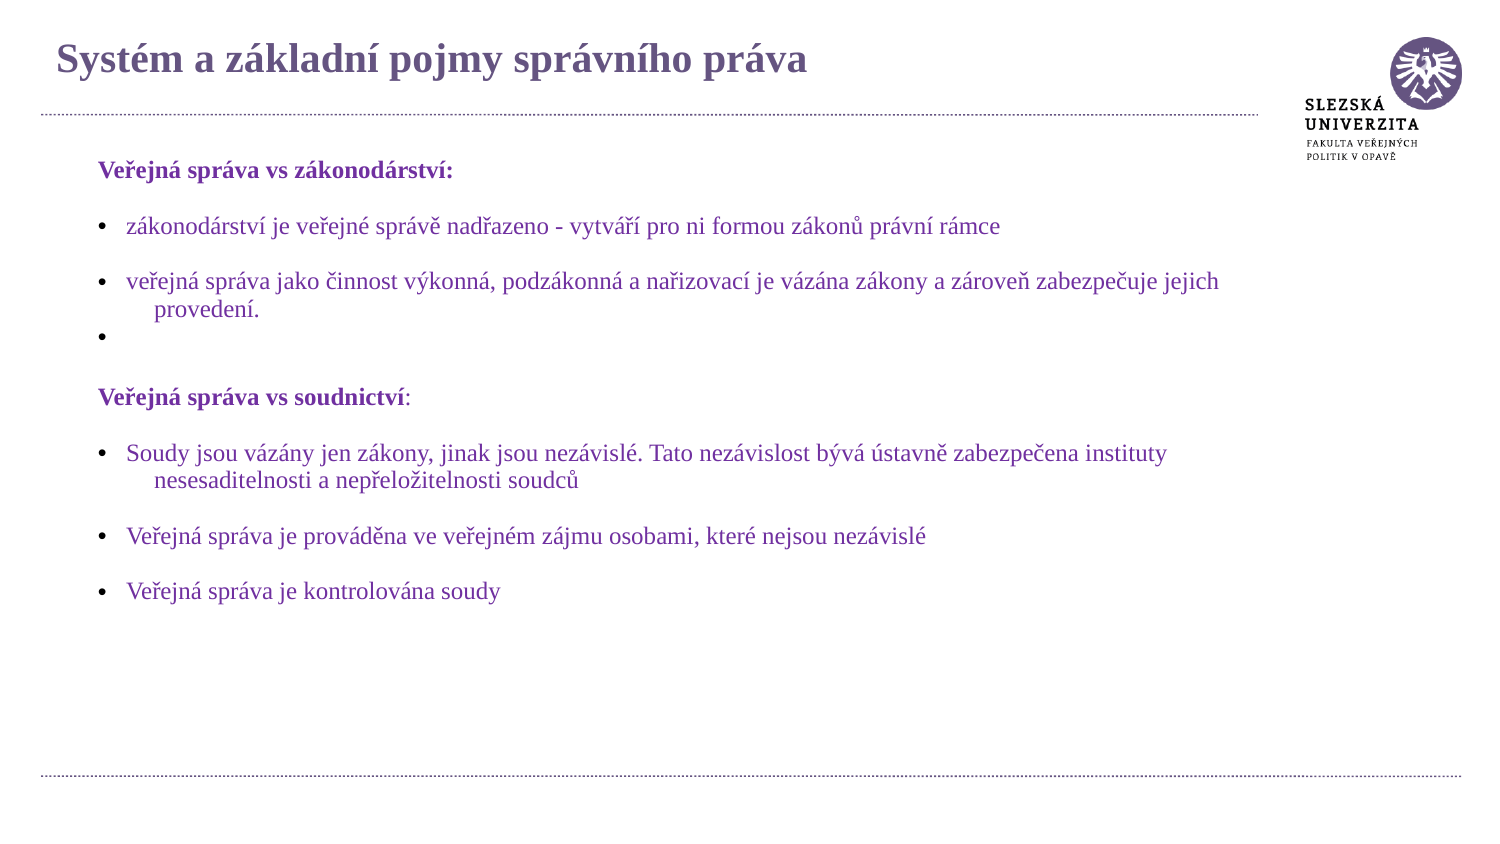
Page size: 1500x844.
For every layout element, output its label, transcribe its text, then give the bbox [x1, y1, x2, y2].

title Systém a základní pojmy správního práva [41, 23, 911, 107]
text_box Veřejná správa vs zákonodárství: zákonodárství je veřejné správě nadřazeno - vytváří pro ni formou zákonů právní rámce veřejná správa jako činnost výkonná, podzákonná a nařizovací je vázána zákony a zároveň zabezpečuje jejich provedení. Veřejná správa vs soudnictví: Soudy jsou vázány jen zákony, jinak jsou nezávislé. Tato nezávislost bývá ústavně zabezpečena instituty nesesaditelnosti a nepřeložitelnosti soudců Veřejná správa je prováděna ve veřejném zájmu osobami, které nejsou nezávislé Veřejná správa je kontrolována soudy [82, 148, 1307, 807]
